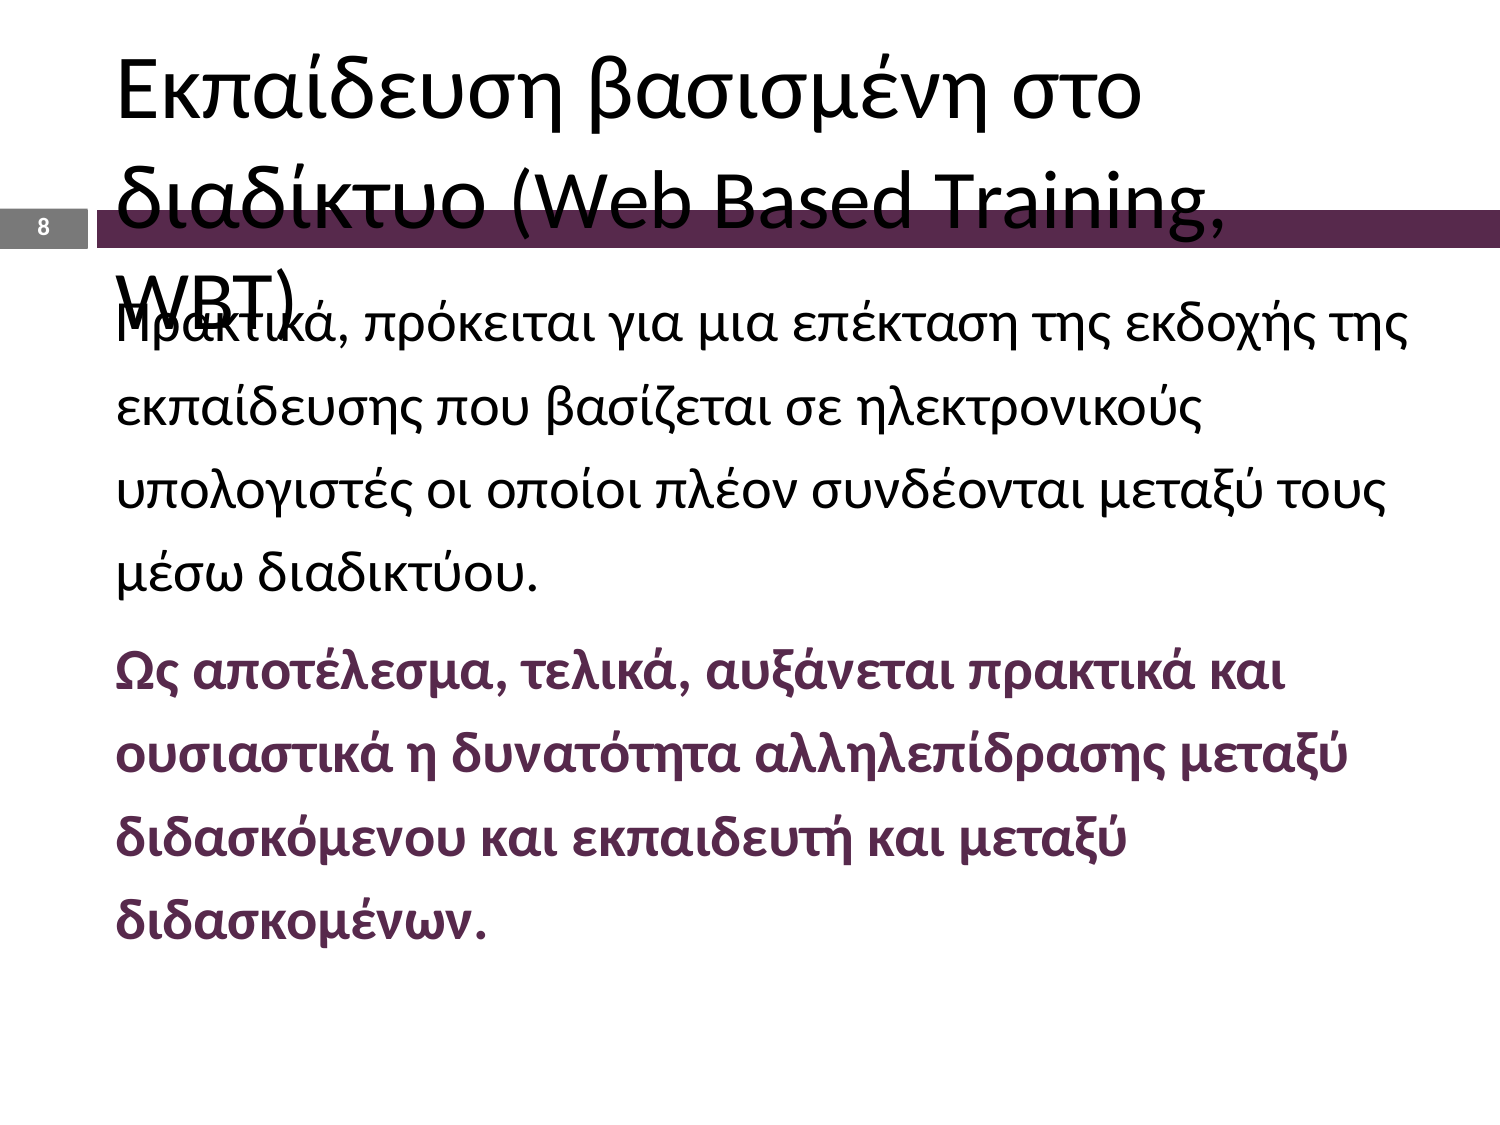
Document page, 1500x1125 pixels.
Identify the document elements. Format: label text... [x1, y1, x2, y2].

text_box 8 [0, 208, 88, 249]
title Εκπαίδευση βασισμένη στο διαδίκτυο (Web Based Training, WBT) [100, 19, 1438, 182]
list Πρακτικά, πρόκειται για μια επέκταση της εκδοχής της εκπαίδευσης που βασίζεται σε ηλεκτρονικούς υπολογιστές οι οποίοι πλέον συνδέονται μεταξύ τους μέσω διαδικτύου. Ως αποτέλεσμα, τελικά, αυξάνεται πρακτικά και ουσιαστικά η δυνατότητα αλληλεπίδρασης μεταξύ διδασκόμενου και εκπαιδευτή και μεταξύ διδασκομένων. [100, 262, 1438, 1000]
